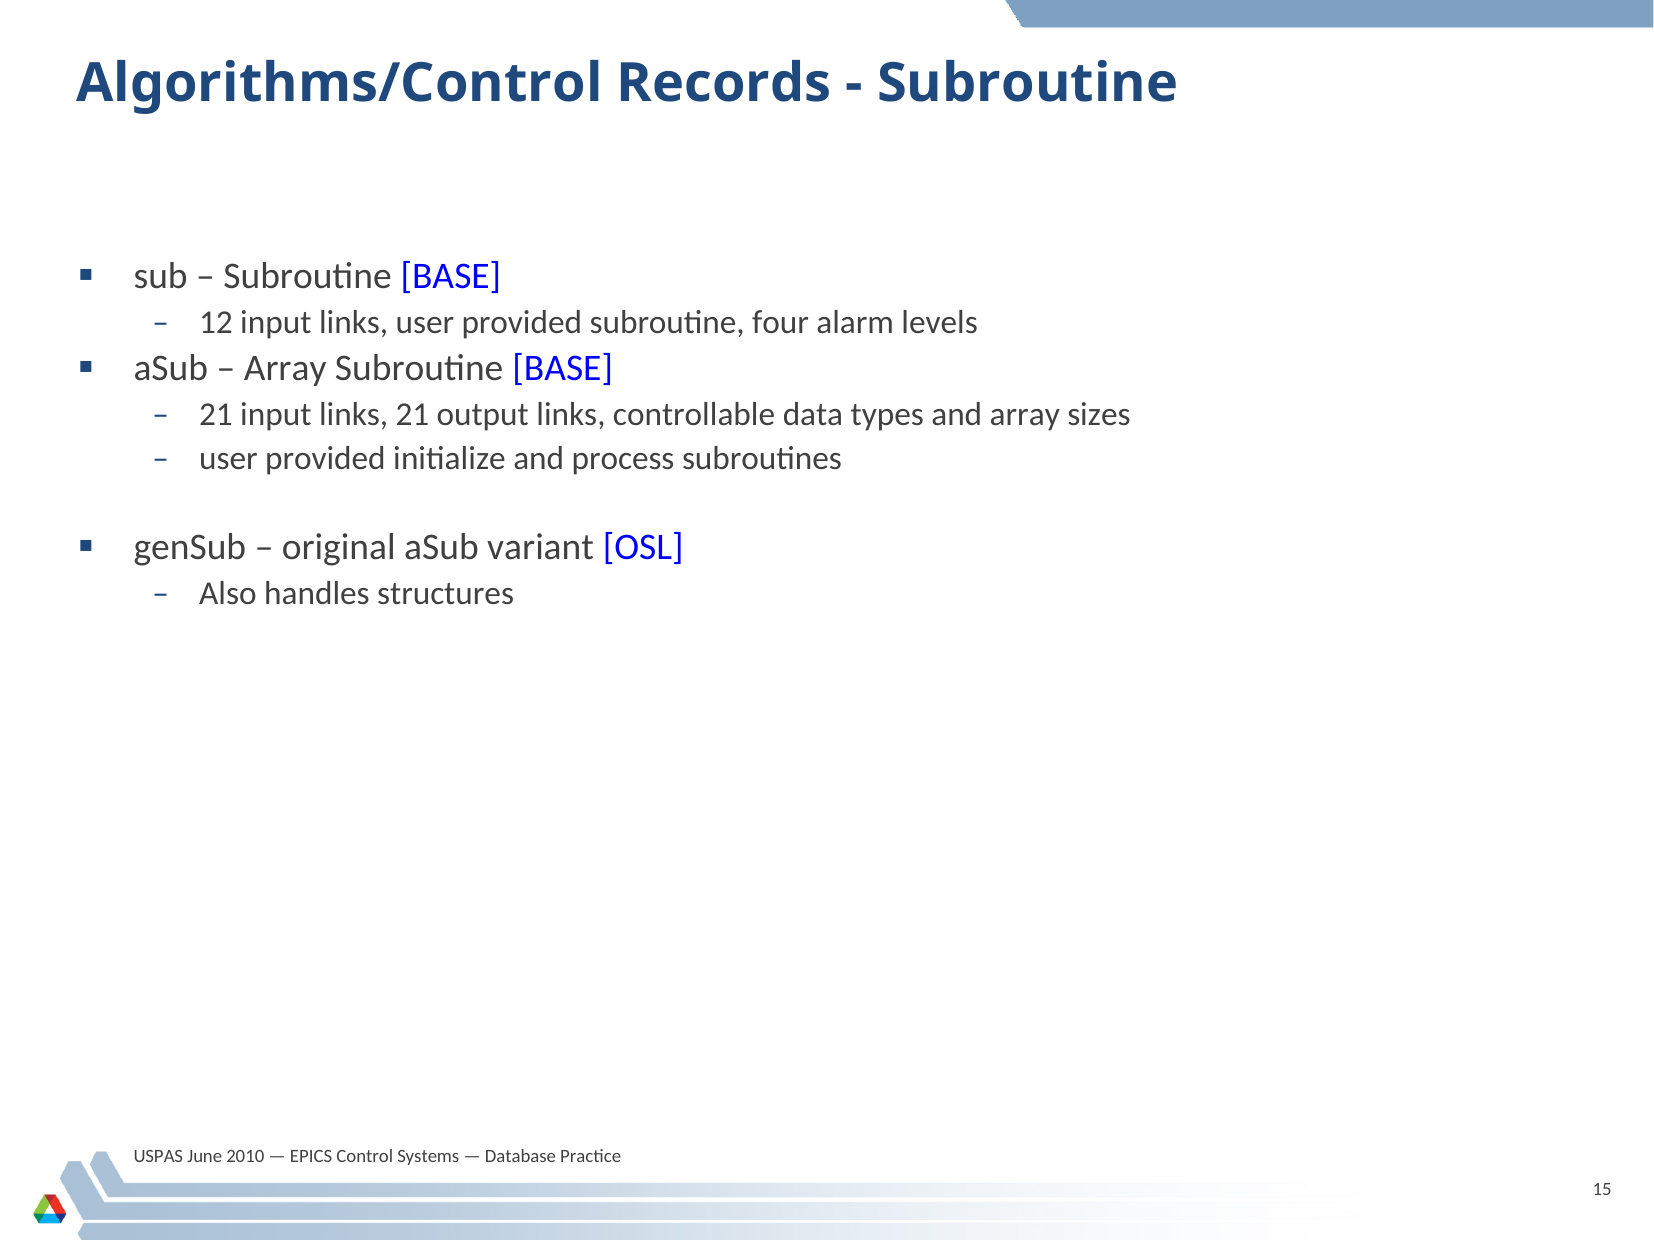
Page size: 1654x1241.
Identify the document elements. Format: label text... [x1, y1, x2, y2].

list sub – Subroutine [BASE] 12 input links, user provided subroutine, four alarm levels aSub – Array Subroutine [BASE] 21 input links, 21 output links, controllable data types and array sizes user provided initialize and process subroutines genSub – original aSub variant [OSL] Also handles structures [62, 253, 1498, 815]
title Algorithms/Control Records - Subroutine [61, 51, 1500, 123]
picture [0, 1143, 1654, 1240]
picture [0, 0, 1654, 29]
